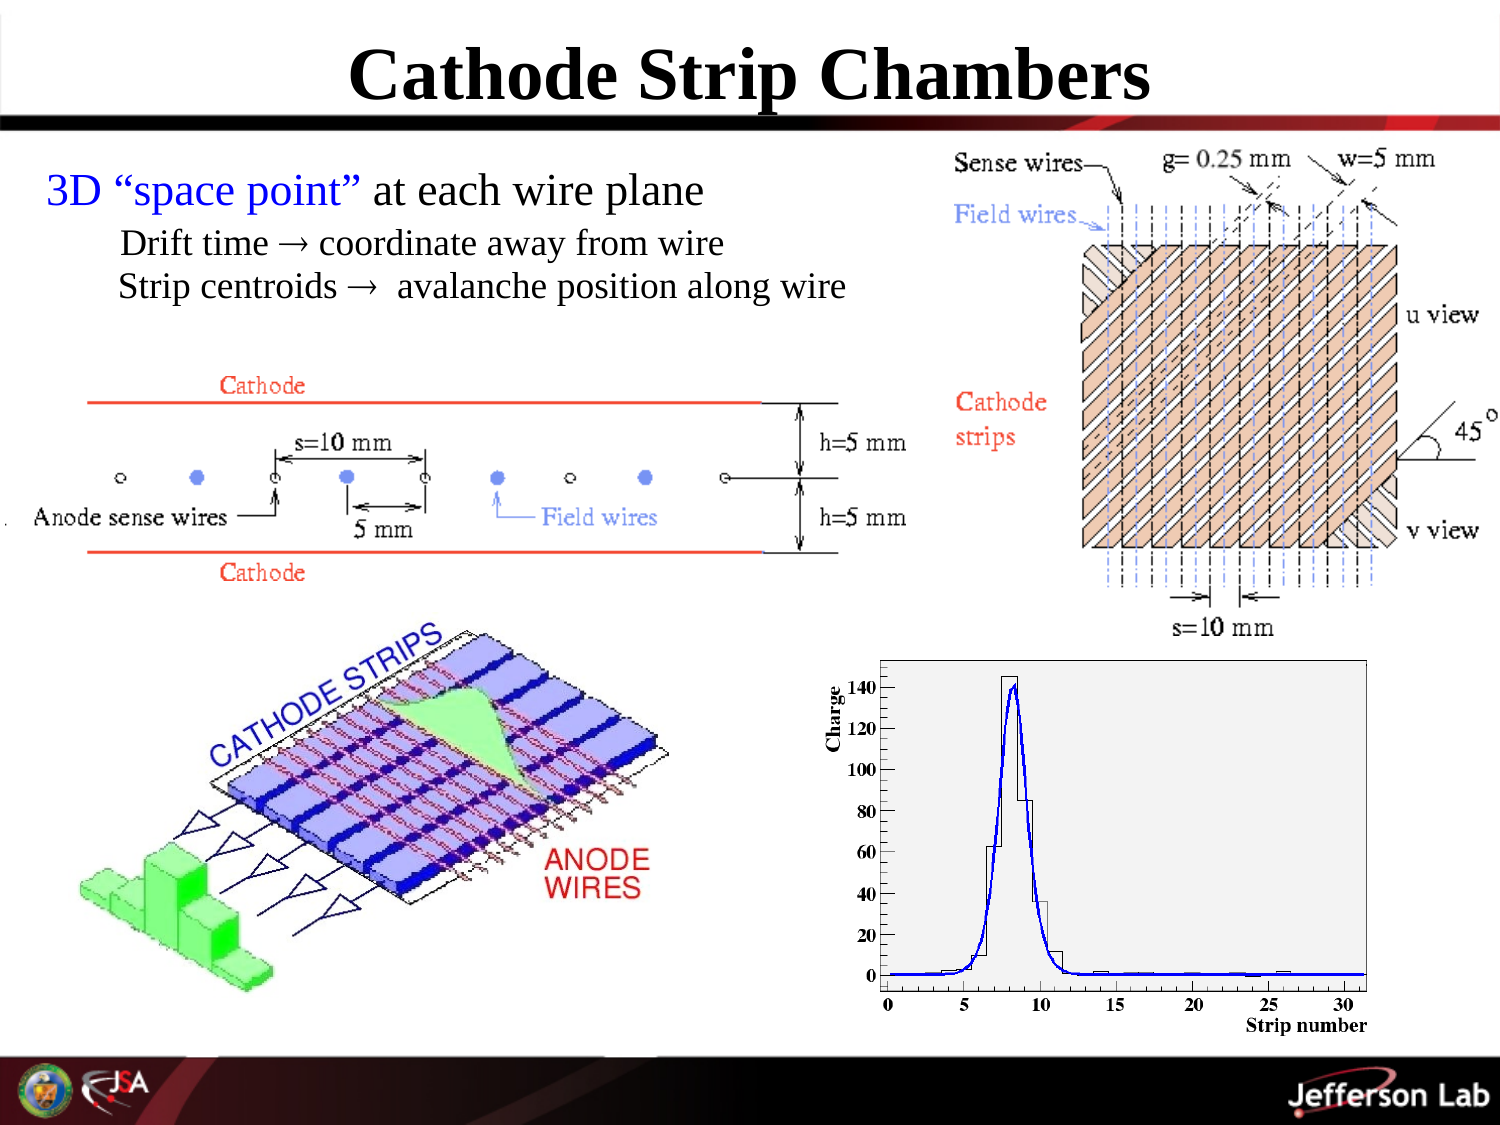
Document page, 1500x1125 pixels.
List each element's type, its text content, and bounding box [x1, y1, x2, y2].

text_box 3D “space point” at each wire plane Drift time  coordinate away from wire Strip centroids  avalanche position along wire [33, 161, 993, 316]
picture [0, 0, 1500, 1125]
title Cathode Strip Chambers [112, 0, 1388, 151]
